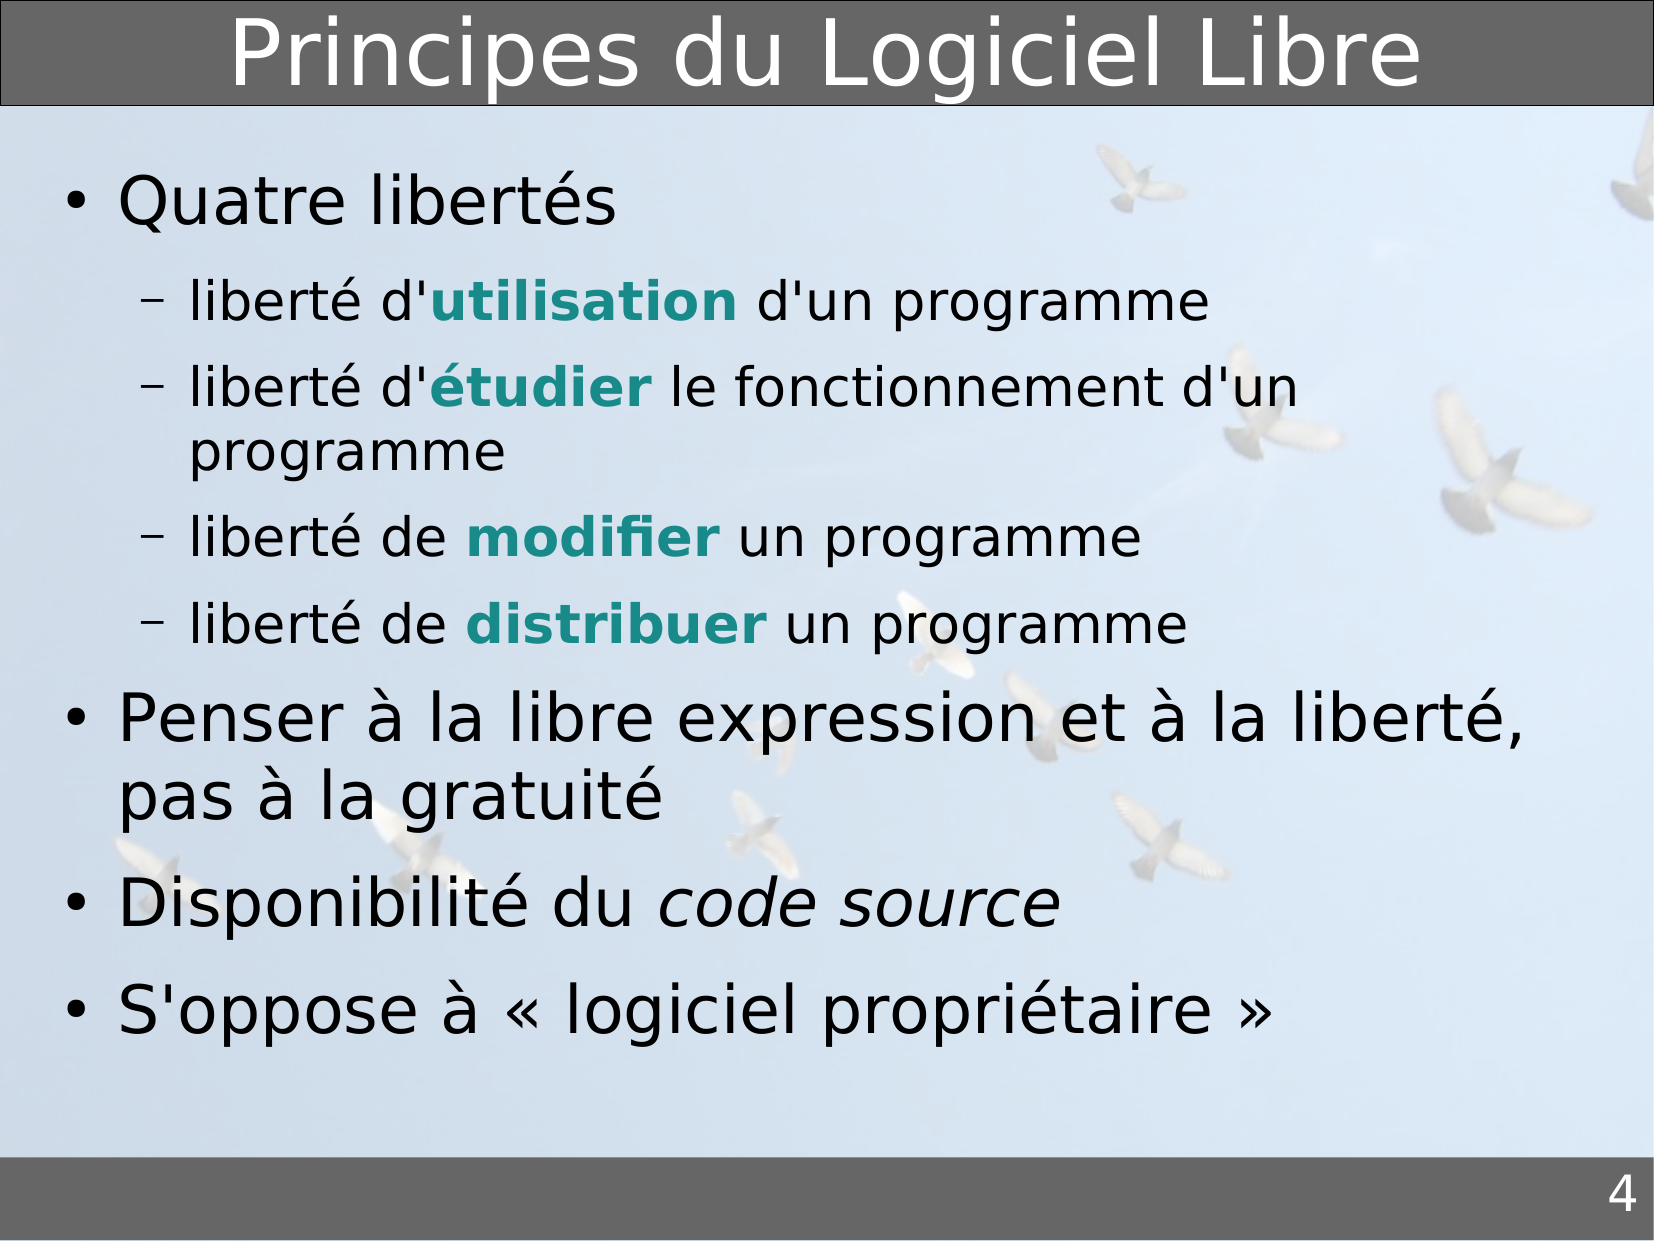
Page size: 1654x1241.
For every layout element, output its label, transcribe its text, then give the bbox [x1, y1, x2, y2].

list Quatre libertés liberté d'utilisation d'un programme liberté d'étudier le fonctionnement d'un programme liberté de modifier un programme liberté de distribuer un programme Penser à la libre expression et à la liberté, pas à la gratuité Disponibilité du code source S'oppose à « logiciel propriétaire » [46, 162, 1585, 1050]
title Principes du Logiciel Libre [0, 0, 1654, 108]
